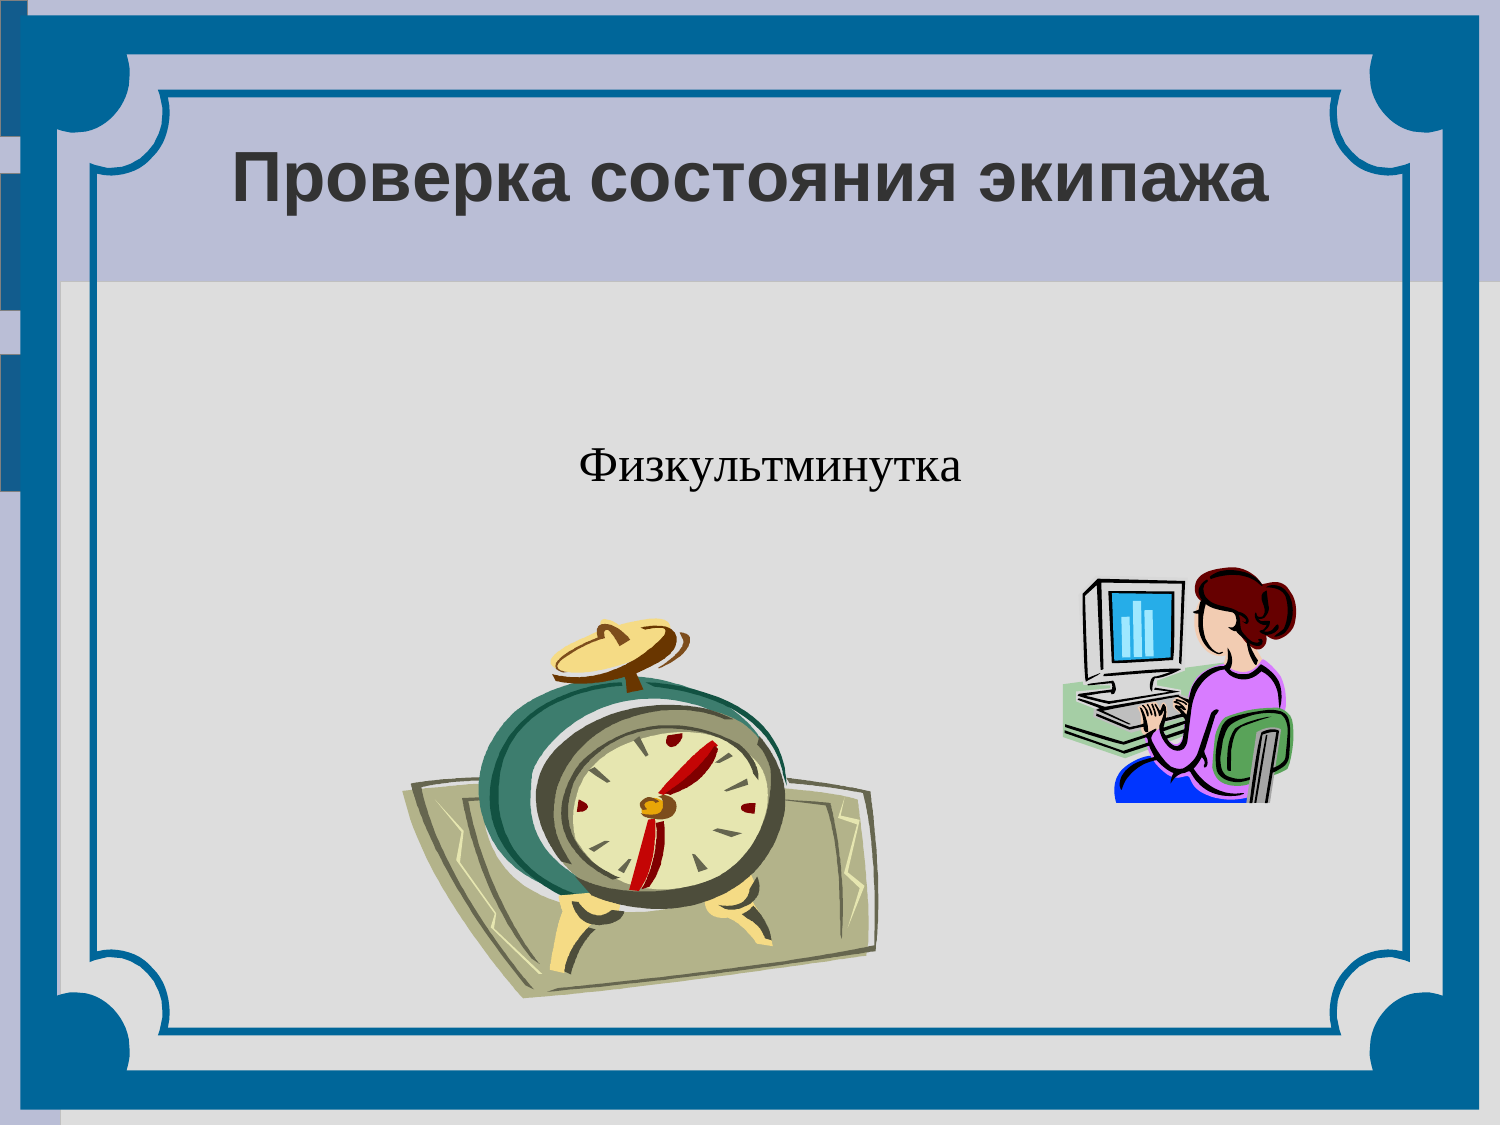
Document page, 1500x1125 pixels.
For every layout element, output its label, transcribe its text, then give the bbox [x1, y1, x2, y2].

picture [401, 819, 886, 1004]
subtitle Физкультминутка [129, 109, 1411, 819]
title Проверка состояния экипажа [110, 82, 1392, 271]
text_box [20, 15, 1480, 1110]
